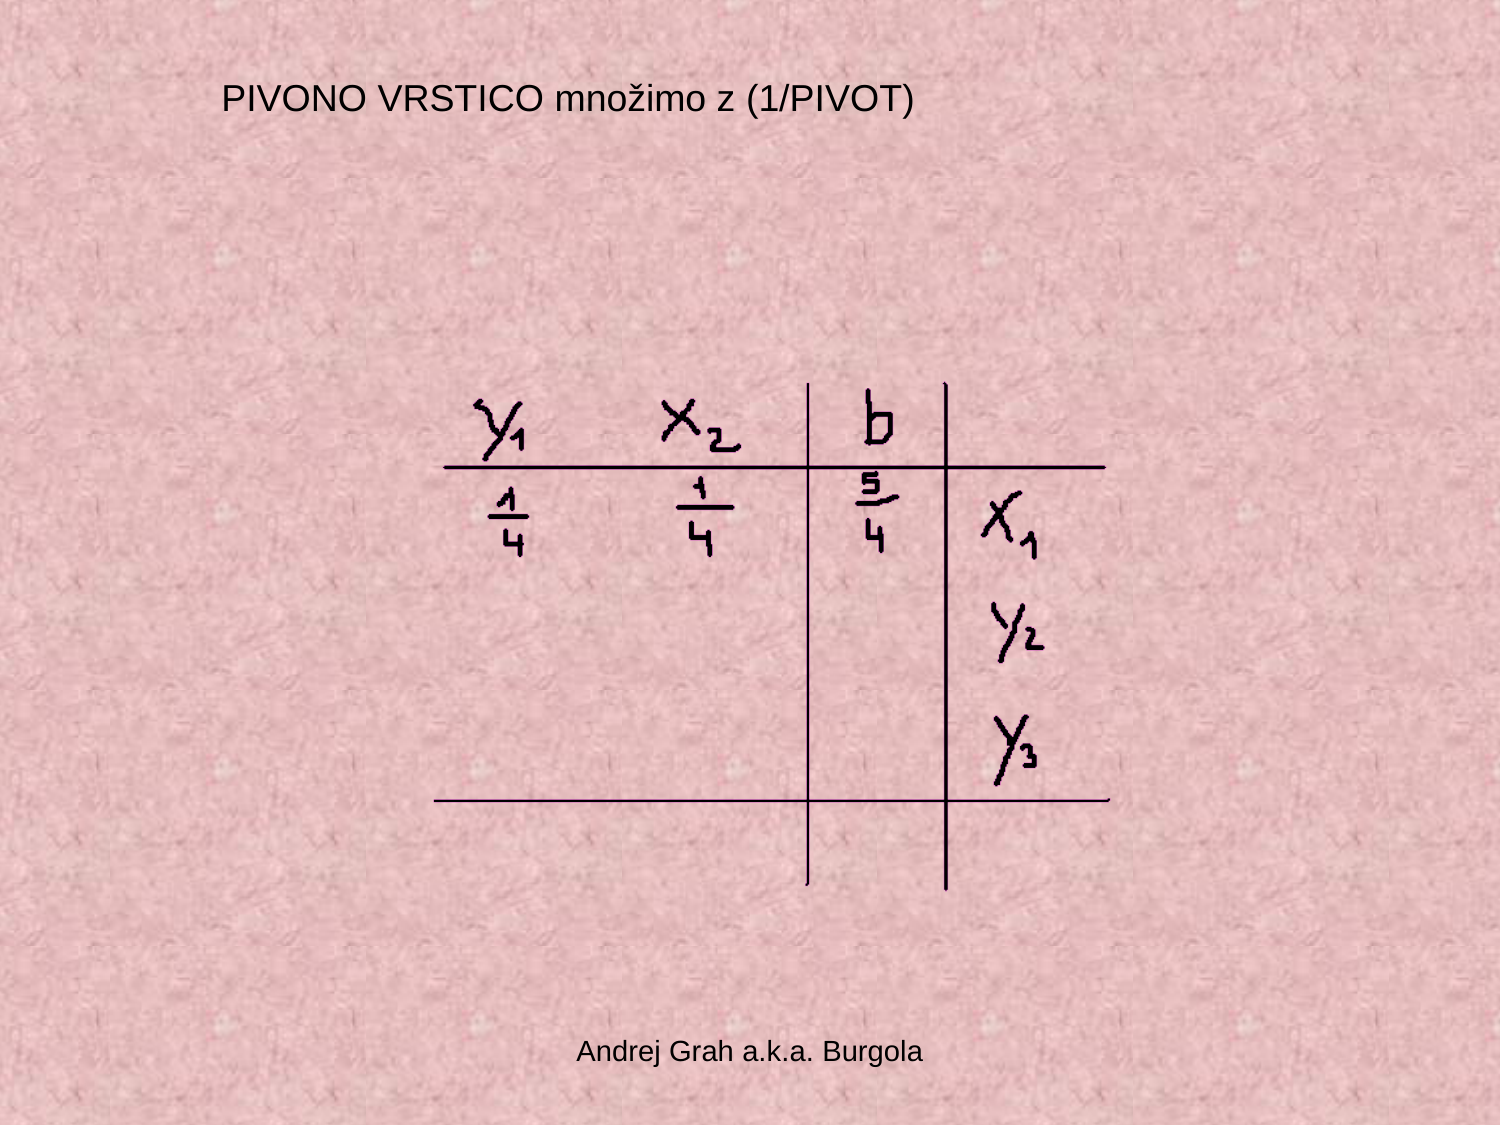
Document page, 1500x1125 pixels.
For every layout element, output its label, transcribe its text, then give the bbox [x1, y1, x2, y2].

text_box PIVONO VRSTICO množimo z (1/PIVOT) [206, 66, 1188, 127]
text_box Andrej Grah a.k.a. Burgola [512, 1024, 988, 1103]
picture [0, 0, 1500, 1125]
